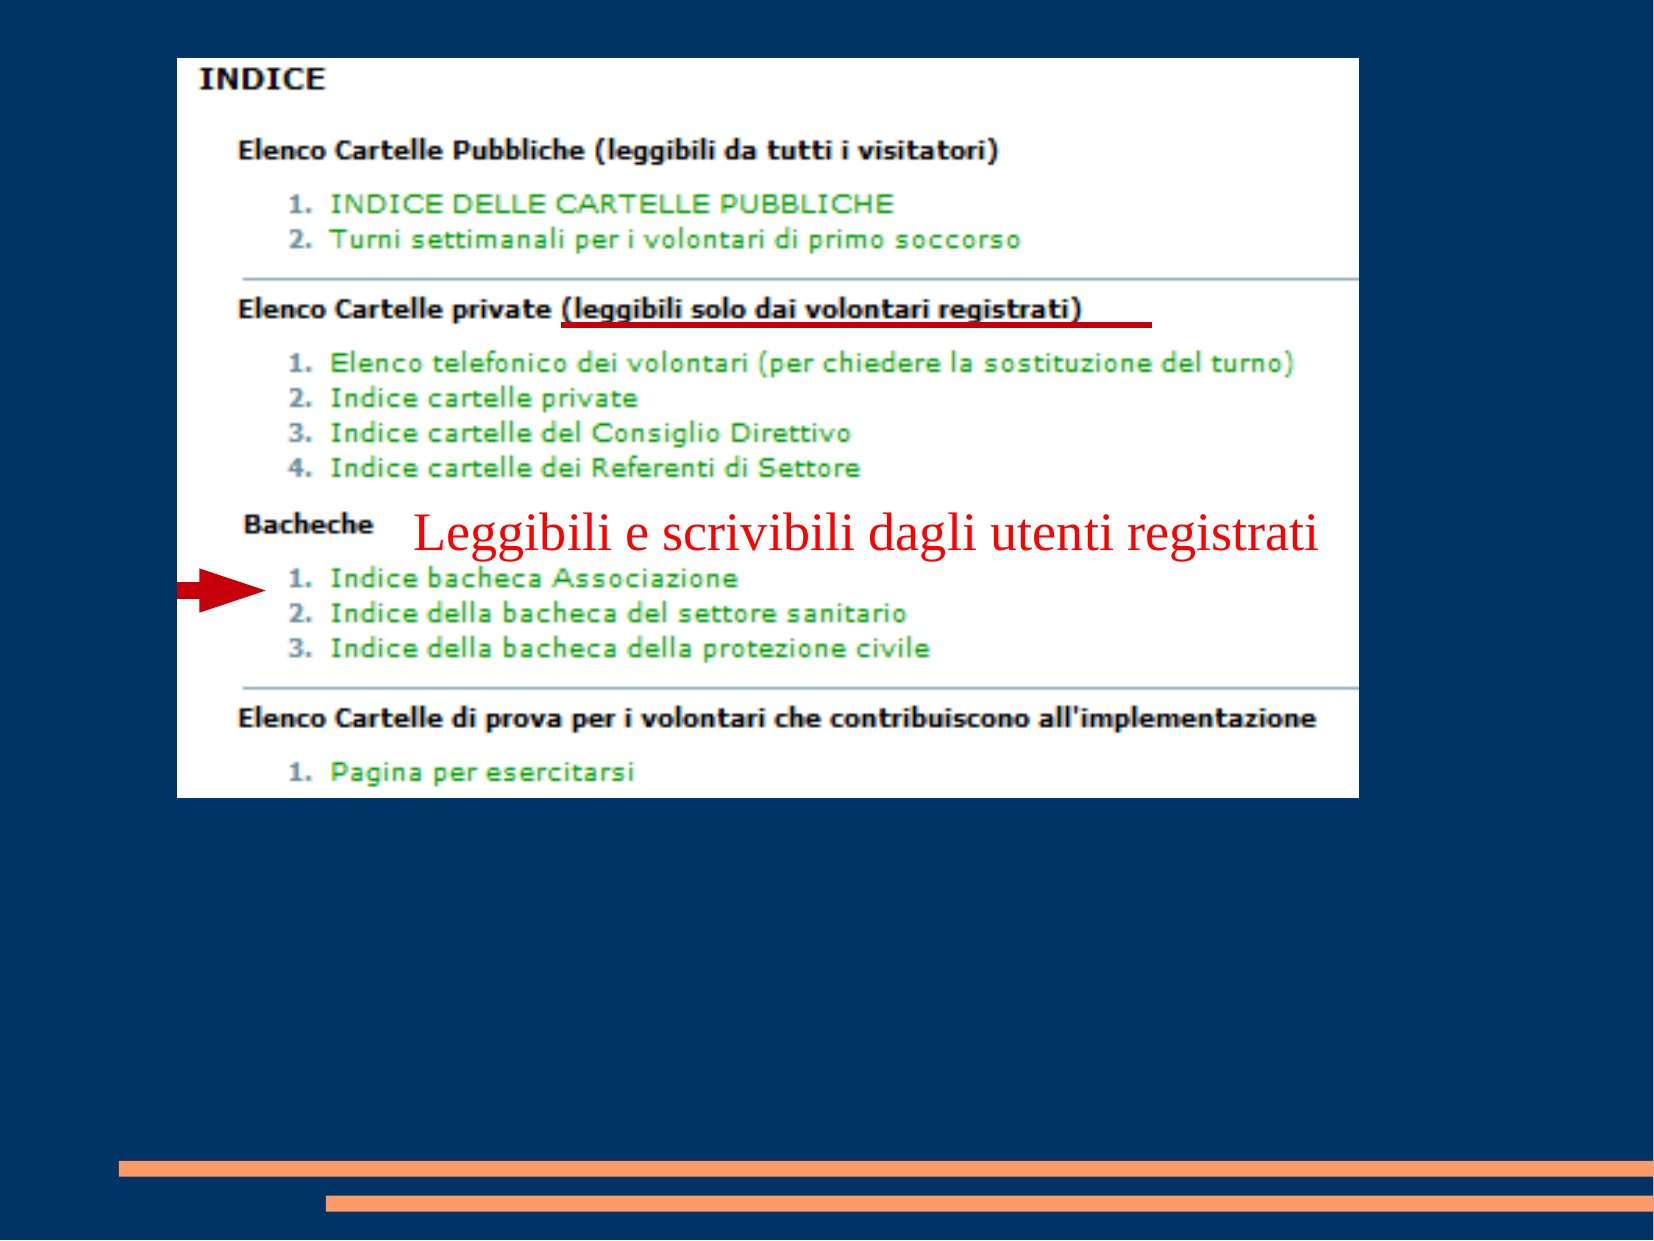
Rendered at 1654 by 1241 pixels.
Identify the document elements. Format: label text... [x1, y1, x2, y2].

picture [177, 58, 1359, 798]
text_box Leggibili e scrivibili dagli utenti registrati [413, 501, 1321, 564]
